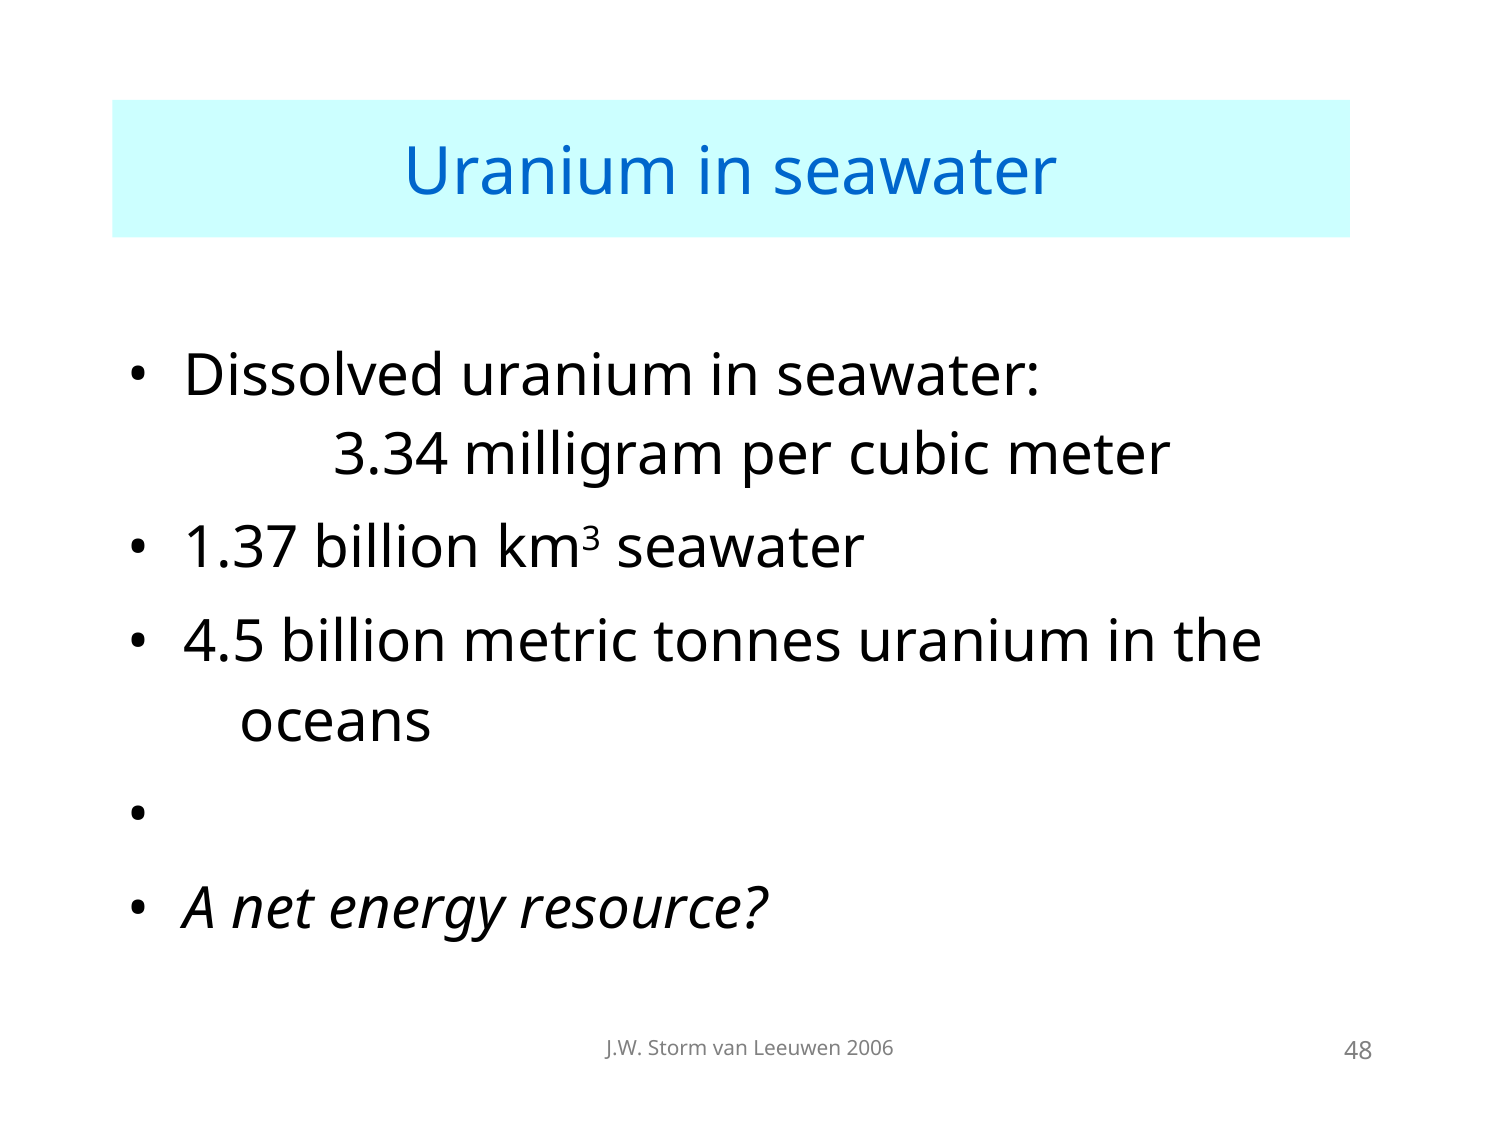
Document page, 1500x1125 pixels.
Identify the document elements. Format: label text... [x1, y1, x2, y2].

list Dissolved uranium in seawater: 3.34 milligram per cubic meter 1.37 billion km3 seawater 4.5 billion metric tonnes uranium in the oceans A net energy resource? [112, 324, 1388, 1001]
text_box Uranium in seawater [112, 99, 1350, 238]
